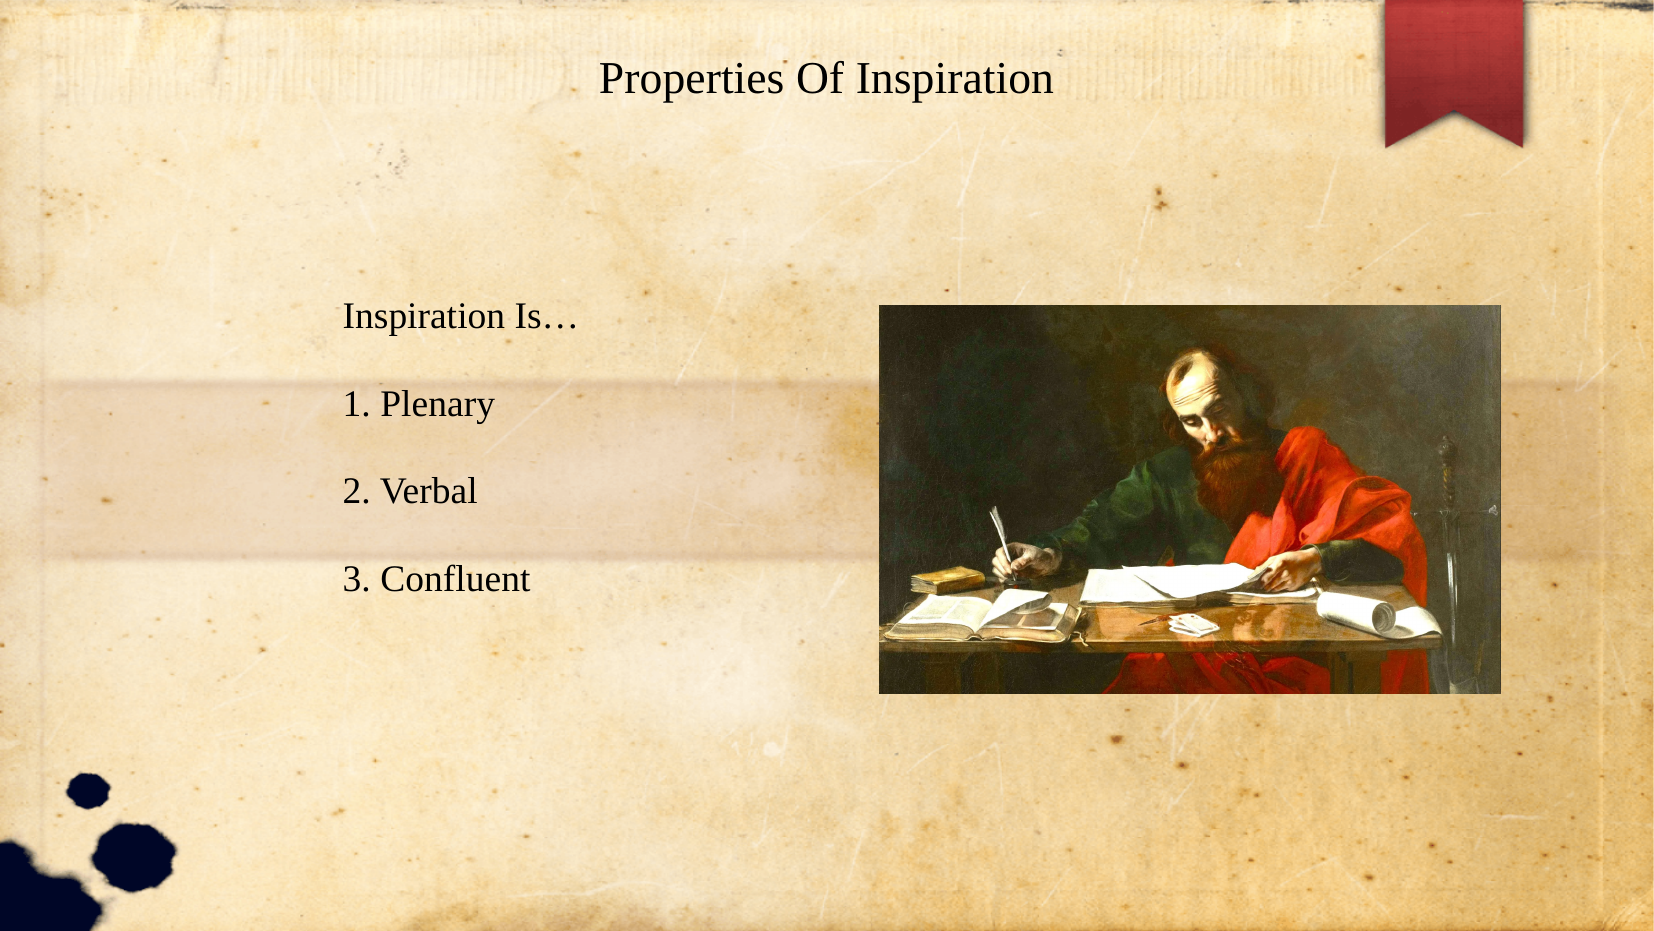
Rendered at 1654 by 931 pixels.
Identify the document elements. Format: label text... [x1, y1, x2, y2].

title Properties Of Inspiration [82, 0, 1571, 156]
list Inspiration Is… 1. Plenary 2. Verbal 3. Confluent [271, 295, 1382, 835]
picture [0, 0, 1654, 931]
